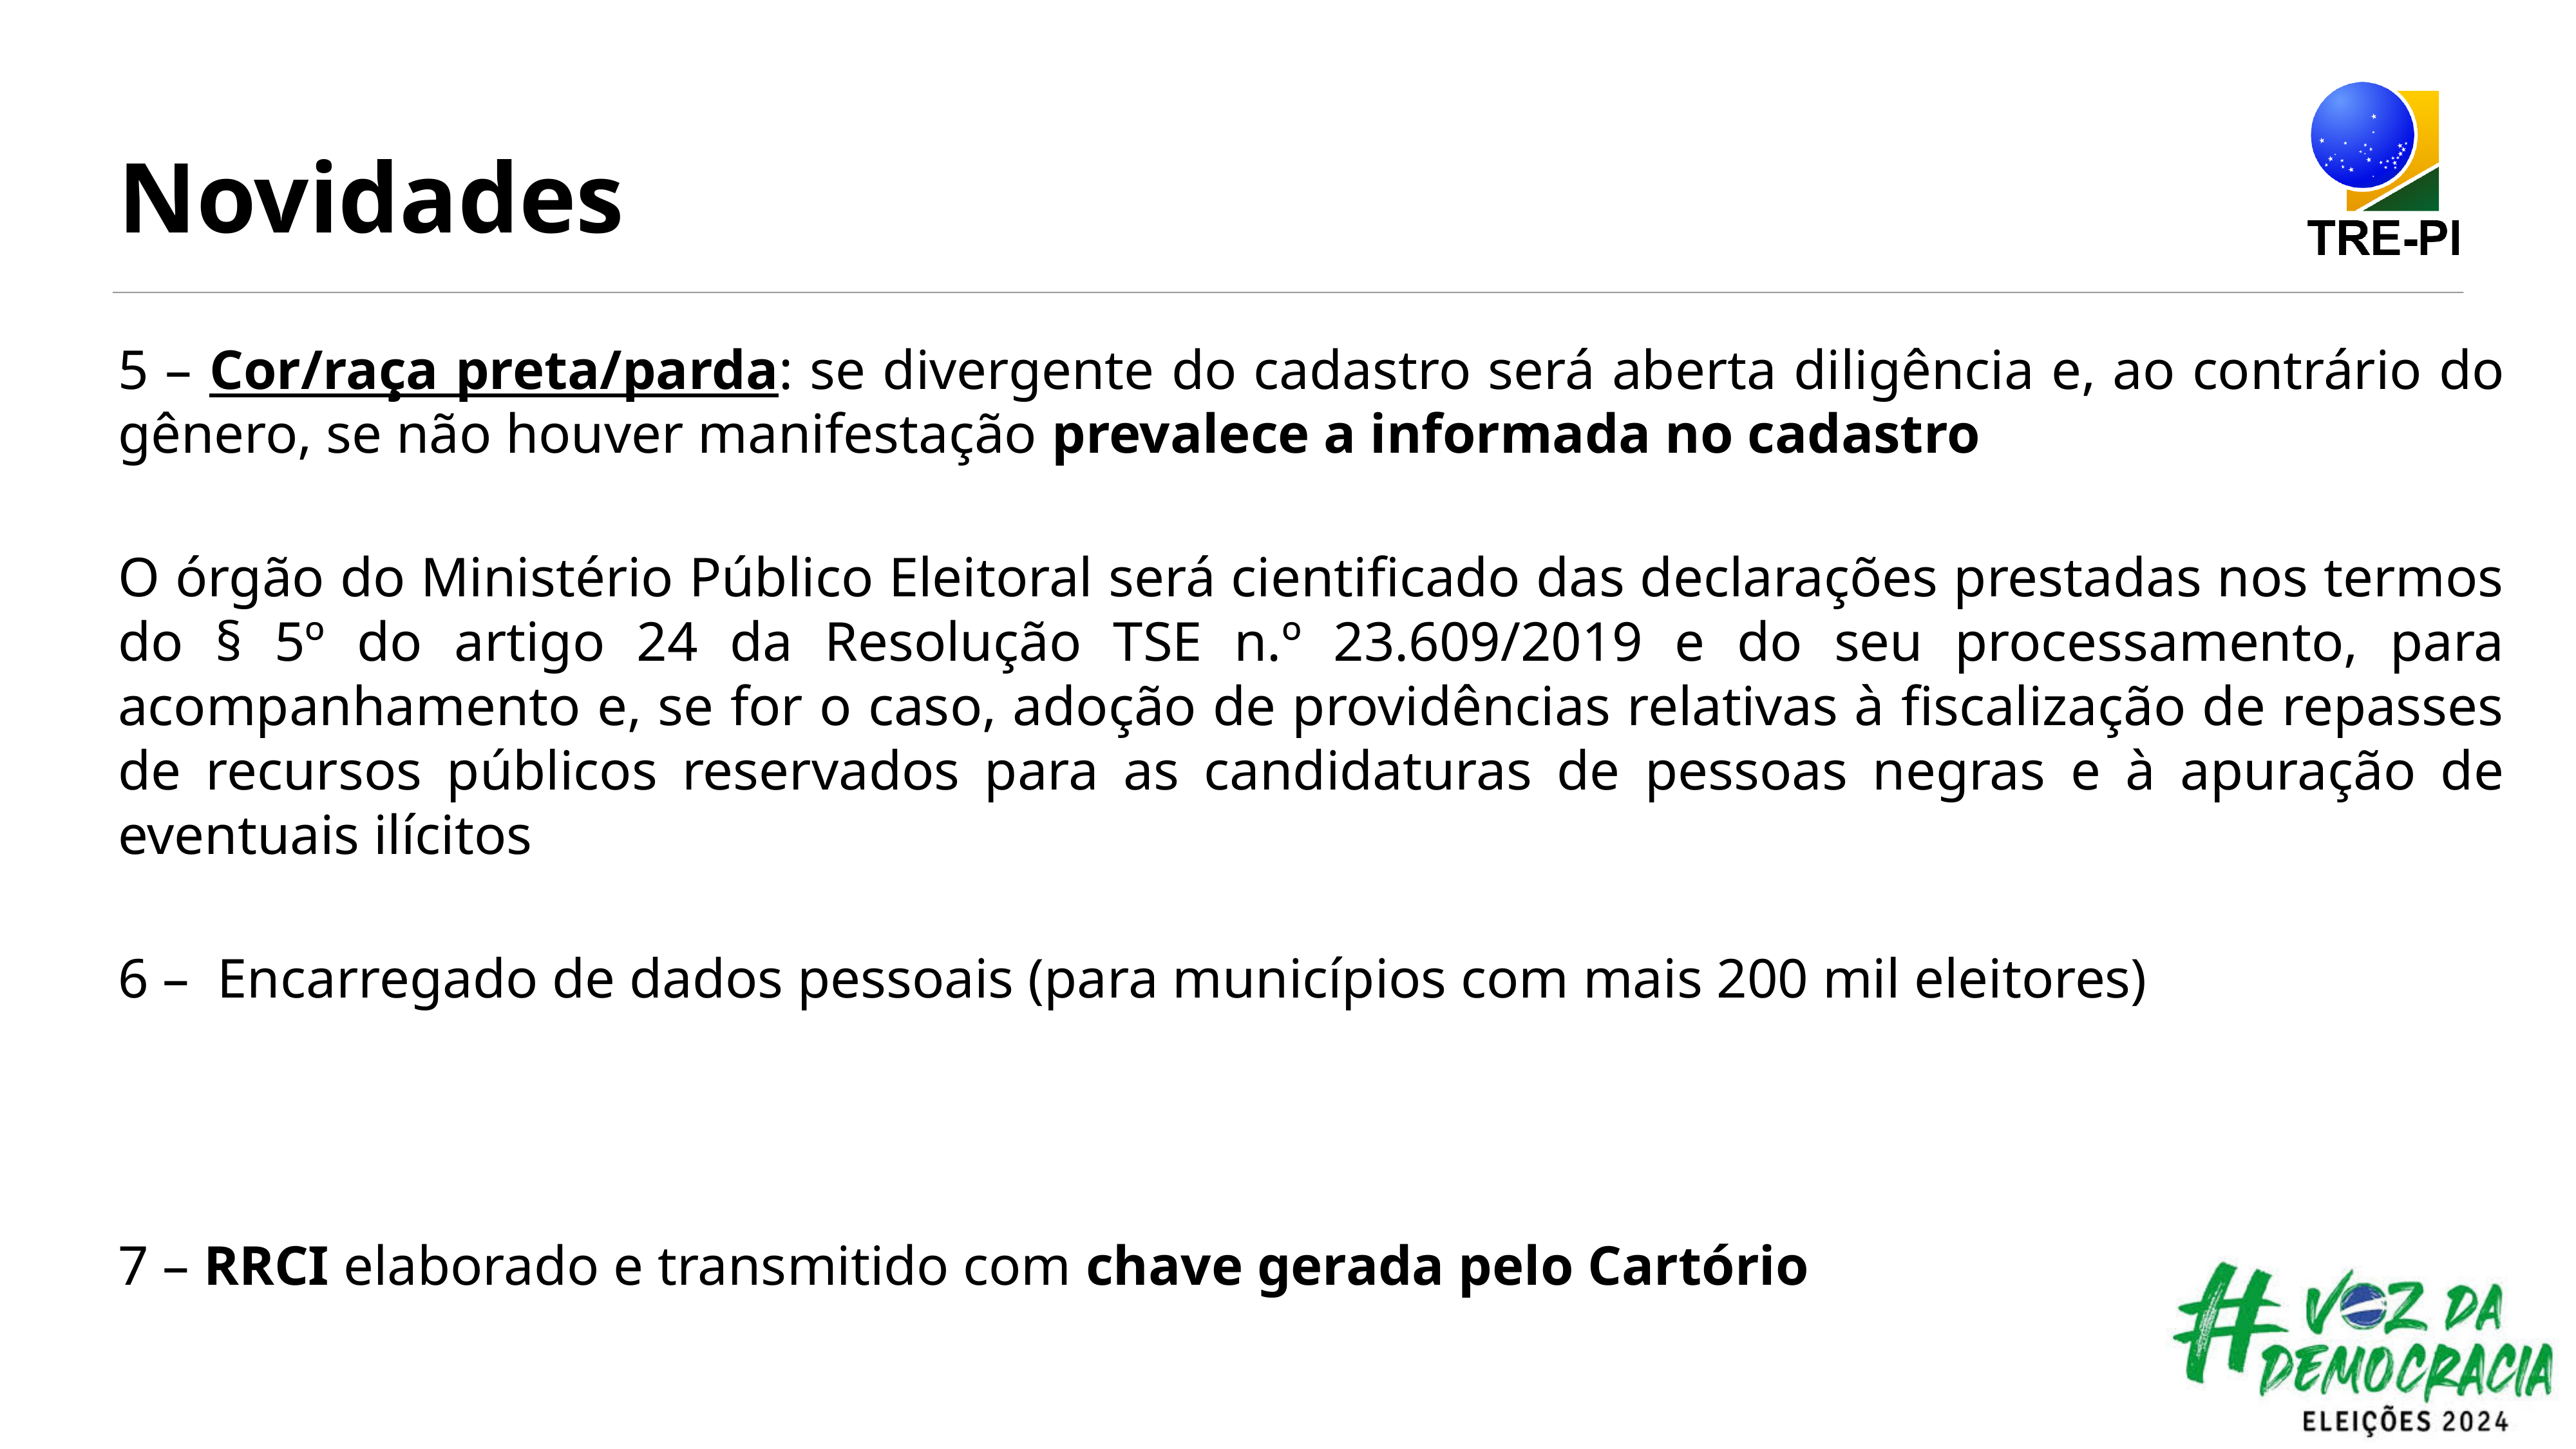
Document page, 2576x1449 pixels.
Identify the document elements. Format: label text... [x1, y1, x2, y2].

picture [2306, 82, 2459, 255]
list 5 – Cor/raça preta/parda: se divergente do cadastro será aberta diligência e, ao contrário do gênero, se não houver manifestação prevalece a informada no cadastro O órgão do Ministério Público Eleitoral será cientificado das declarações prestadas nos termos do § 5º do artigo 24 da Resolução TSE n.º 23.609/2019 e do seu processamento, para acompanhamento e, se for o caso, adoção de providências relativas à fiscalização de repasses de recursos públicos reservados para as candidaturas de pessoas negras e à apuração de eventuais ilícitos 6 – Encarregado de dados pessoais (para municípios com mais 200 mil eleitores) 7 – RRCI elaborado e transmitido com chave gerada pelo Cartório [112, 330, 2512, 1403]
title Novidades [112, 50, 2462, 258]
picture [2166, 1235, 2562, 1449]
